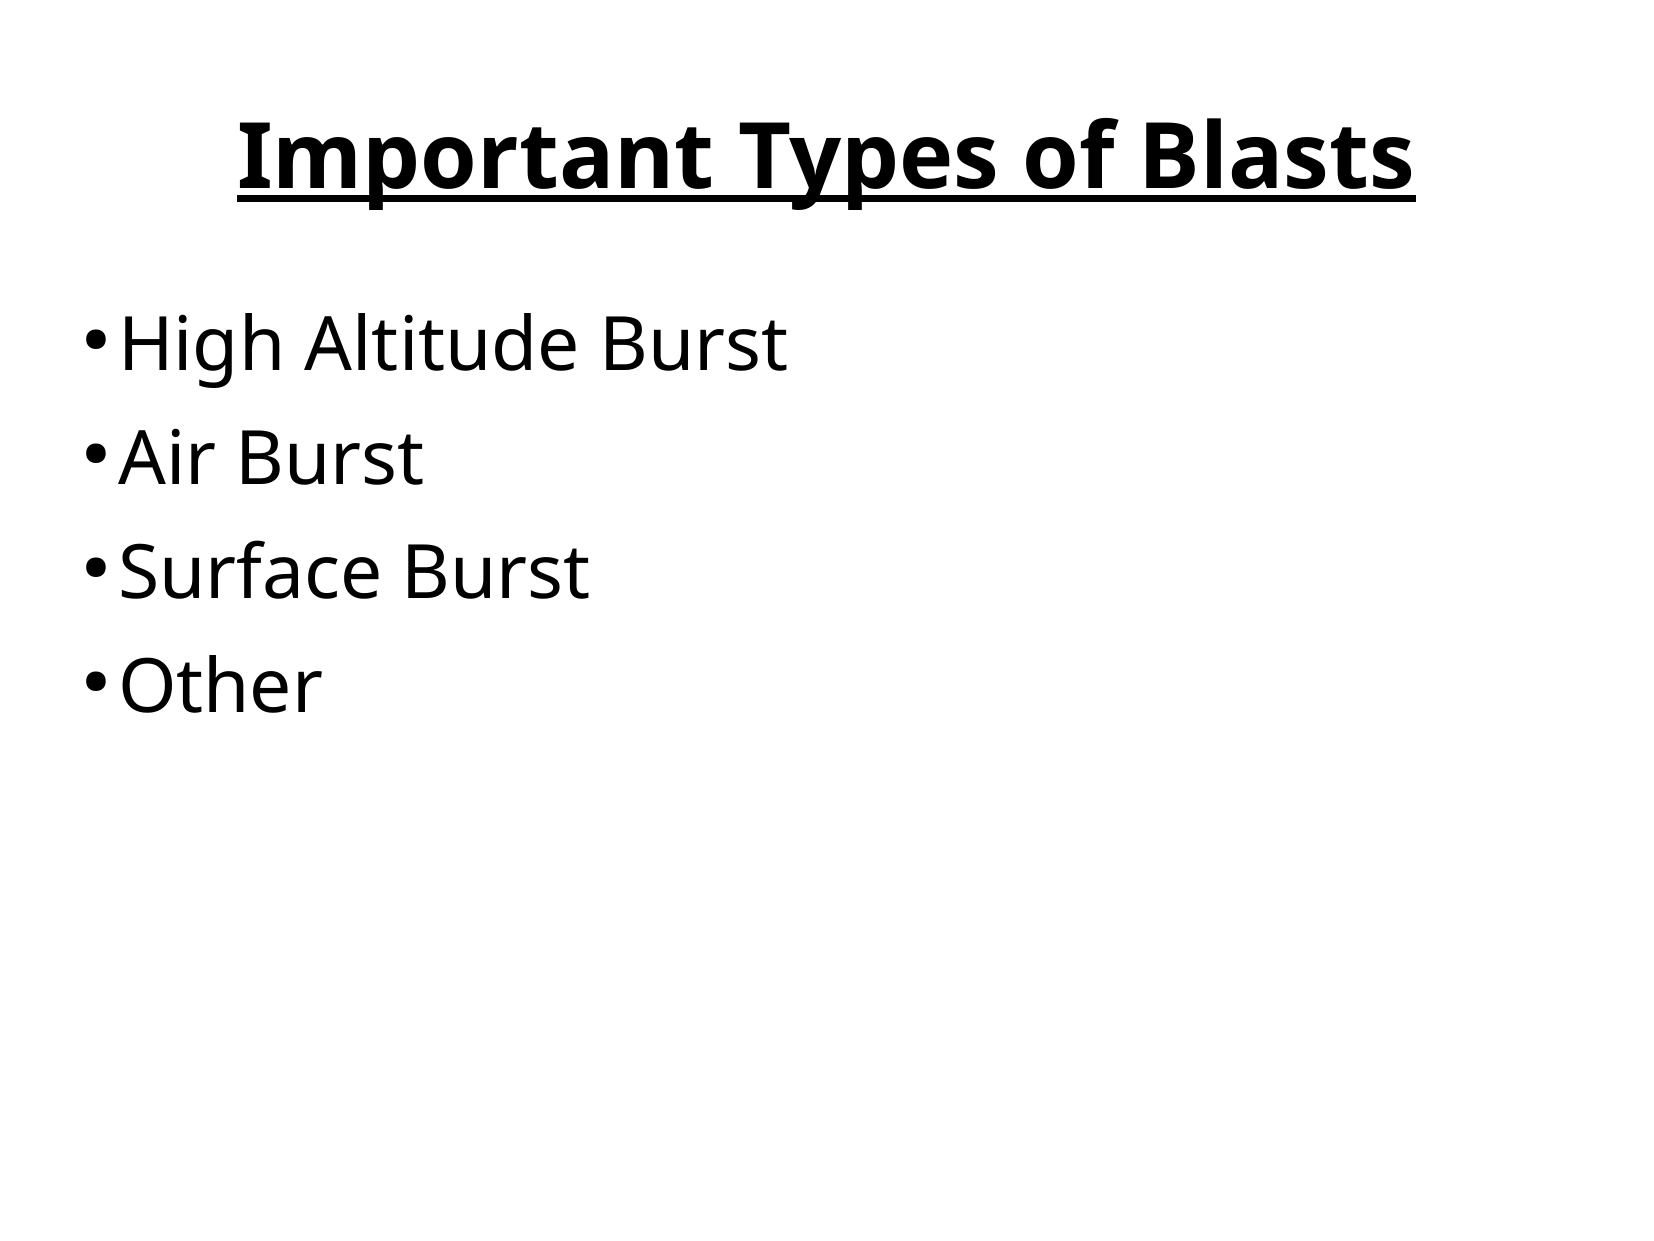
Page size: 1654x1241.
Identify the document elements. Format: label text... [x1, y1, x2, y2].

subtitle High Altitude Burst Air Burst Surface Burst Other [82, 290, 1571, 1010]
title Important Types of Blasts [82, 49, 1571, 257]
